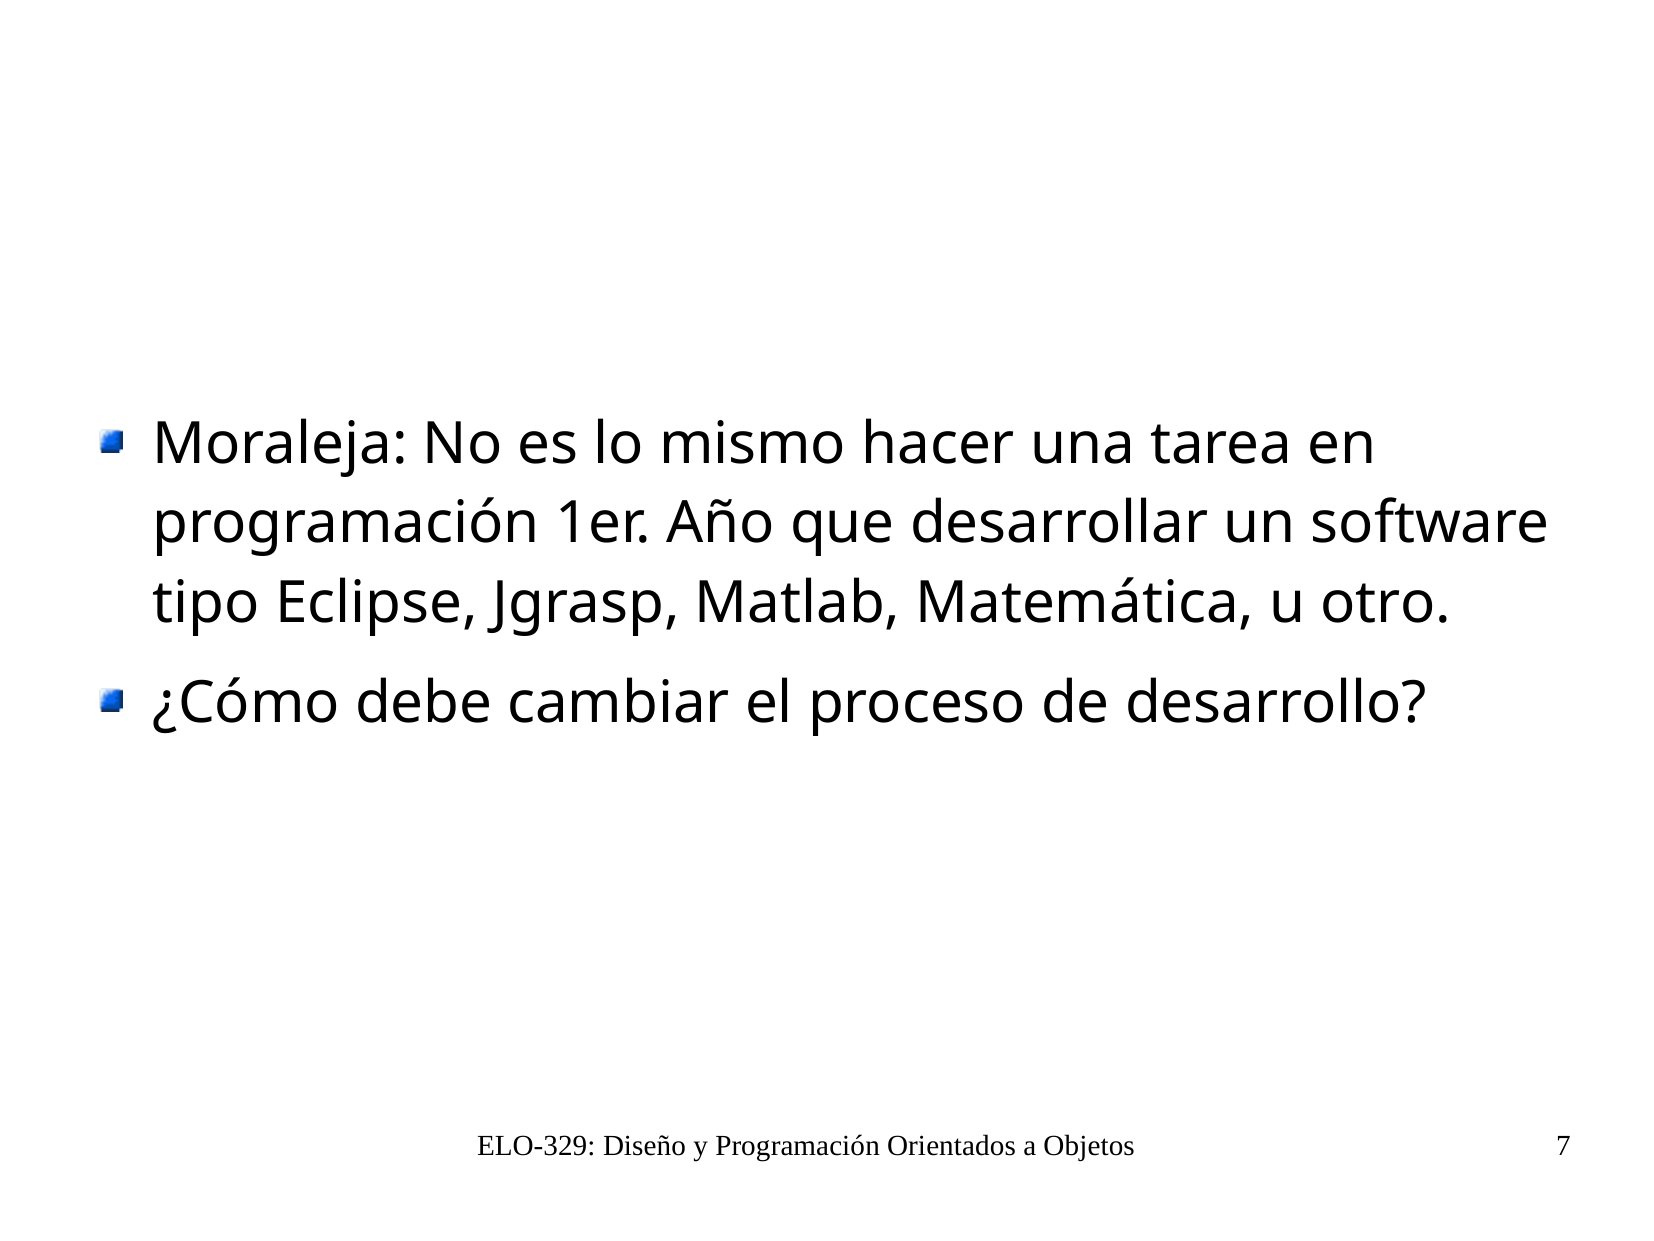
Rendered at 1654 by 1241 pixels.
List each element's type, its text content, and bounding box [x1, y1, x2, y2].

list Moraleja: No es lo mismo hacer una tarea en programación 1er. Año que desarrollar un software tipo Eclipse, Jgrasp, Matlab, Matemática, u otro. ¿Cómo debe cambiar el proceso de desarrollo? [81, 401, 1571, 889]
